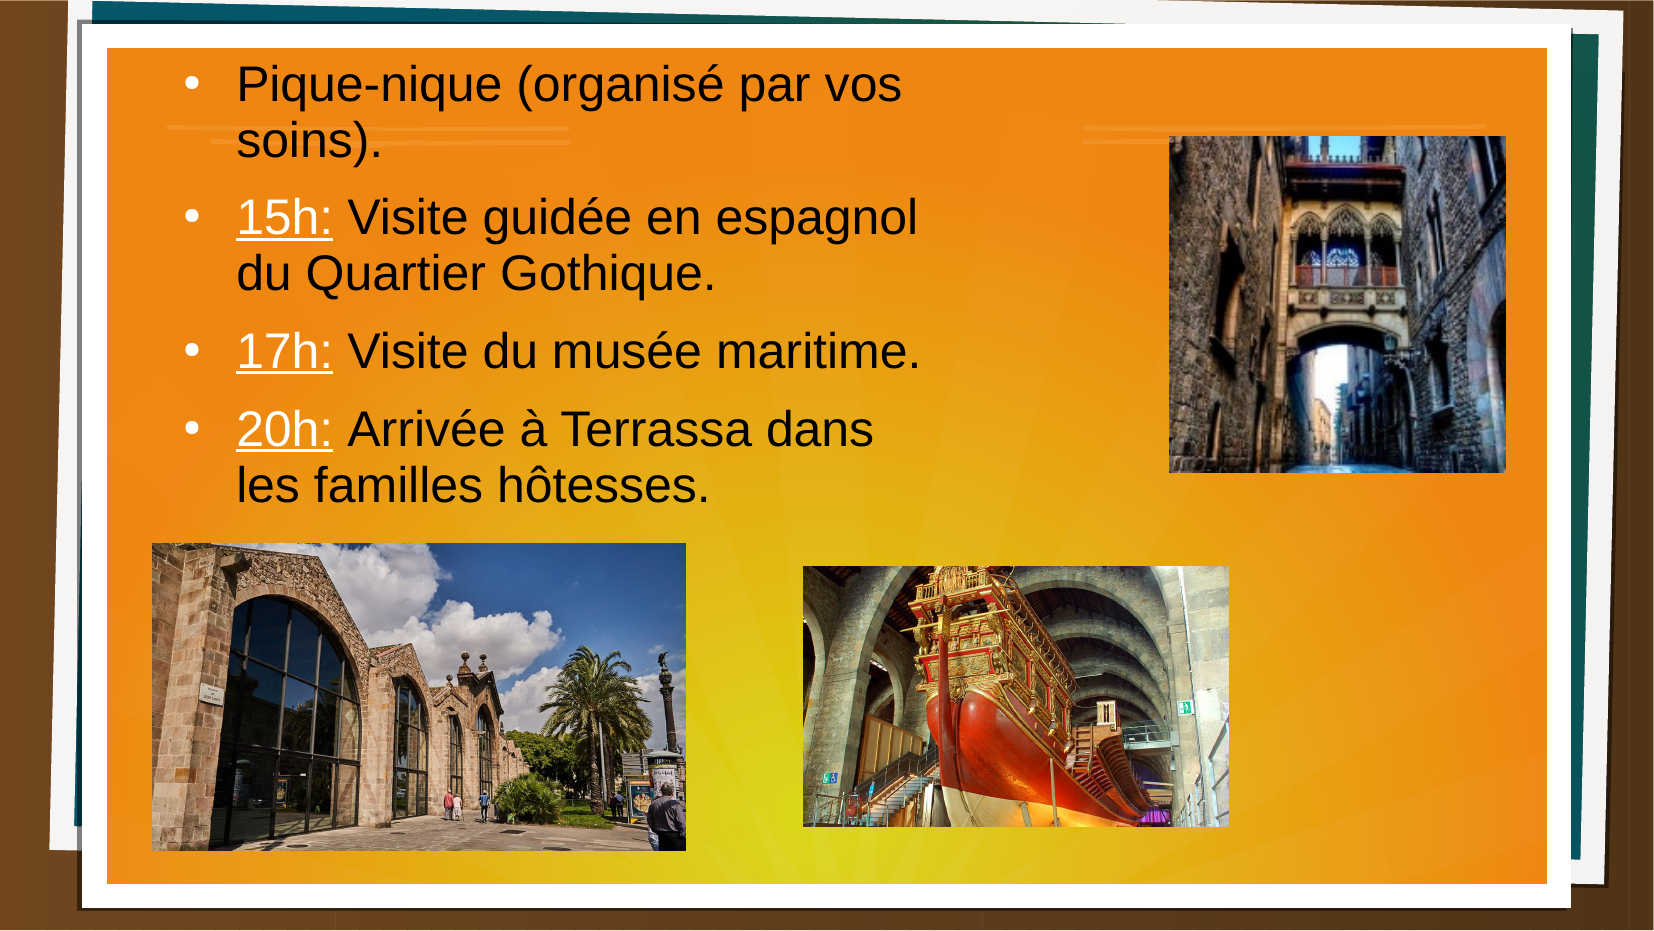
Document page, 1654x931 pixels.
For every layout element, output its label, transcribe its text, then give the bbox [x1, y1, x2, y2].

picture [152, 543, 686, 851]
list Pique-nique (organisé par vos soins). 15h: Visite guidée en espagnol du Quartier Gothique. 17h: Visite du musée maritime. 20h: Arrivée à Terrassa dans les familles hôtesses. [165, 56, 948, 671]
picture [803, 566, 1229, 827]
picture [1169, 136, 1506, 473]
